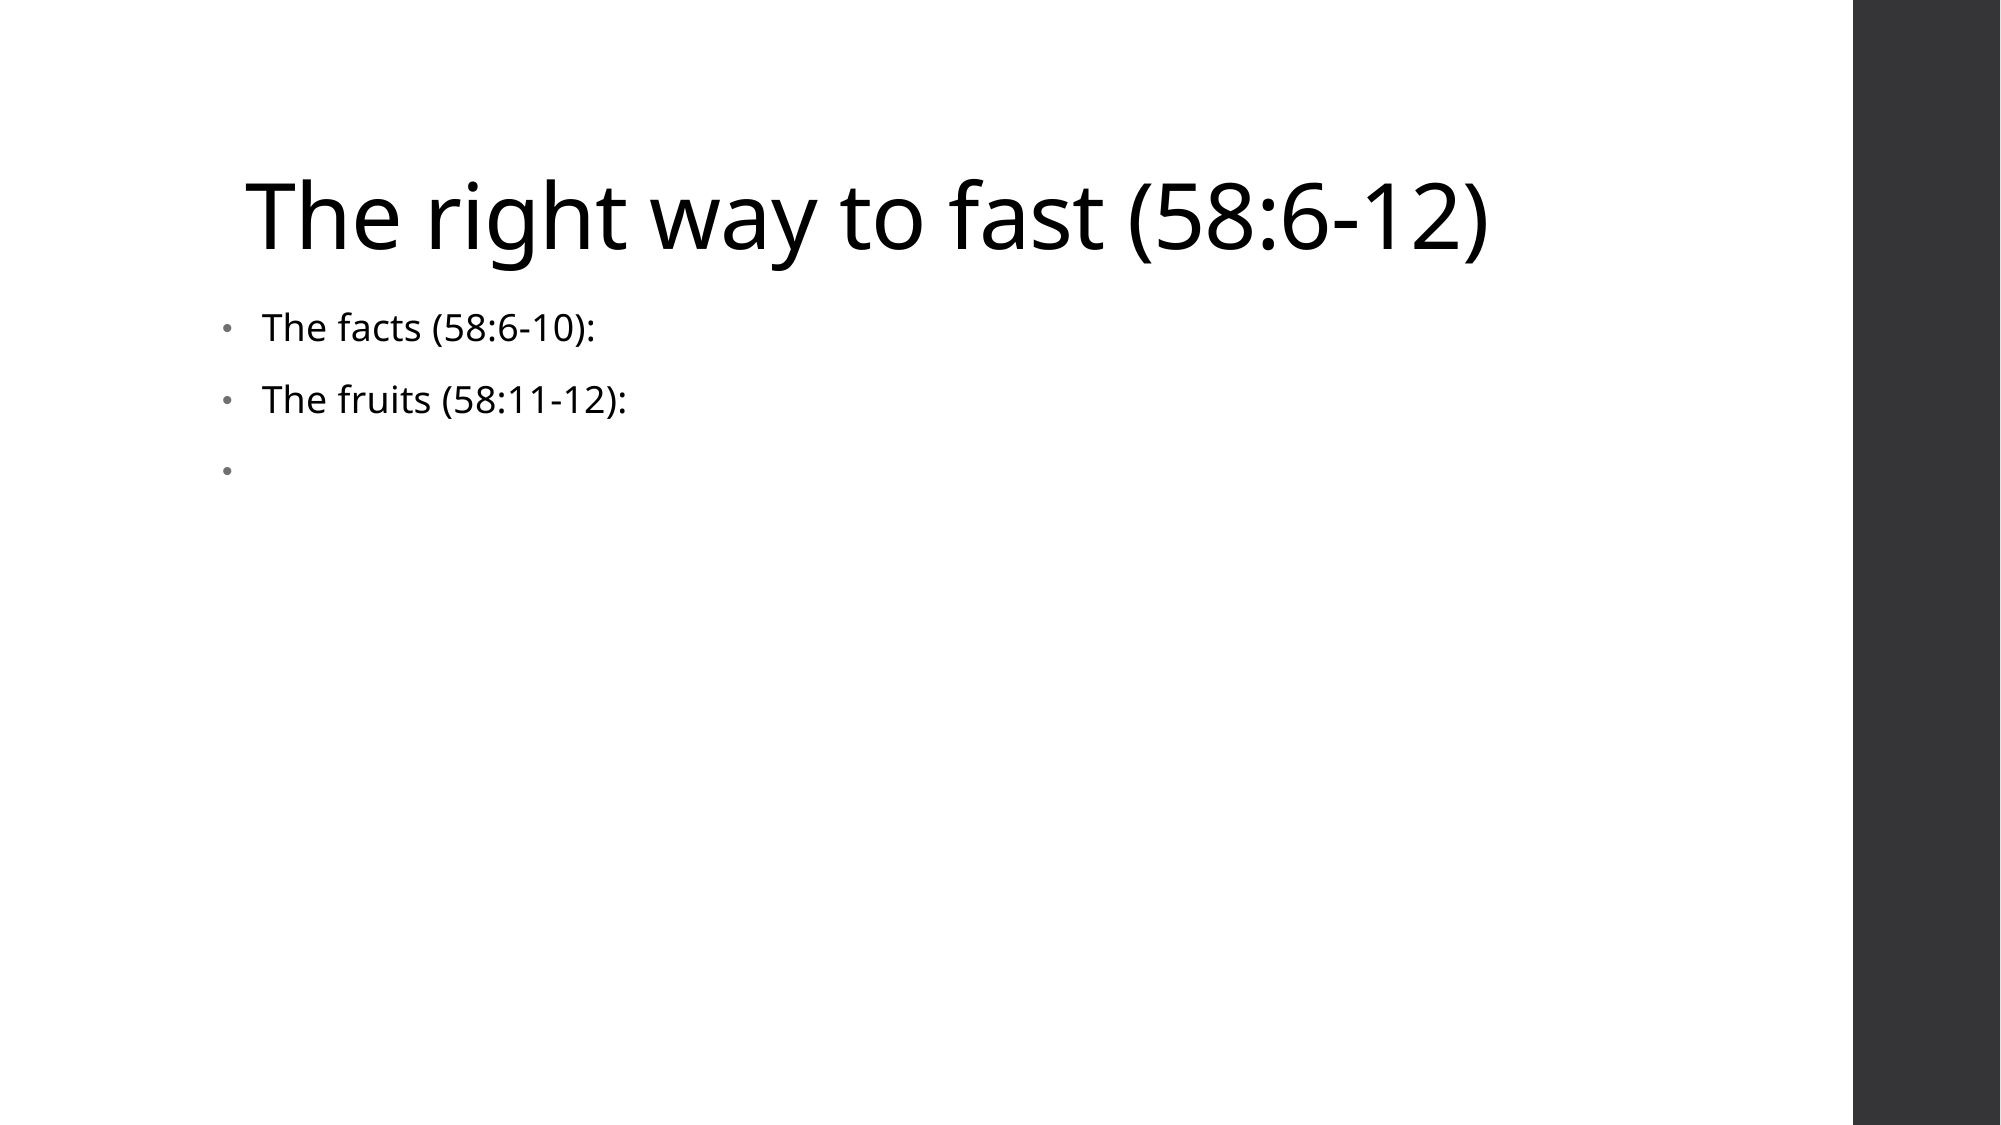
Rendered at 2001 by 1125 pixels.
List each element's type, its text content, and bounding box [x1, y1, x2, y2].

list The facts (58:6-10): The fruits (58:11-12): [206, 299, 1617, 1014]
title The right way to fast (58:6-12) [206, 60, 1797, 278]
